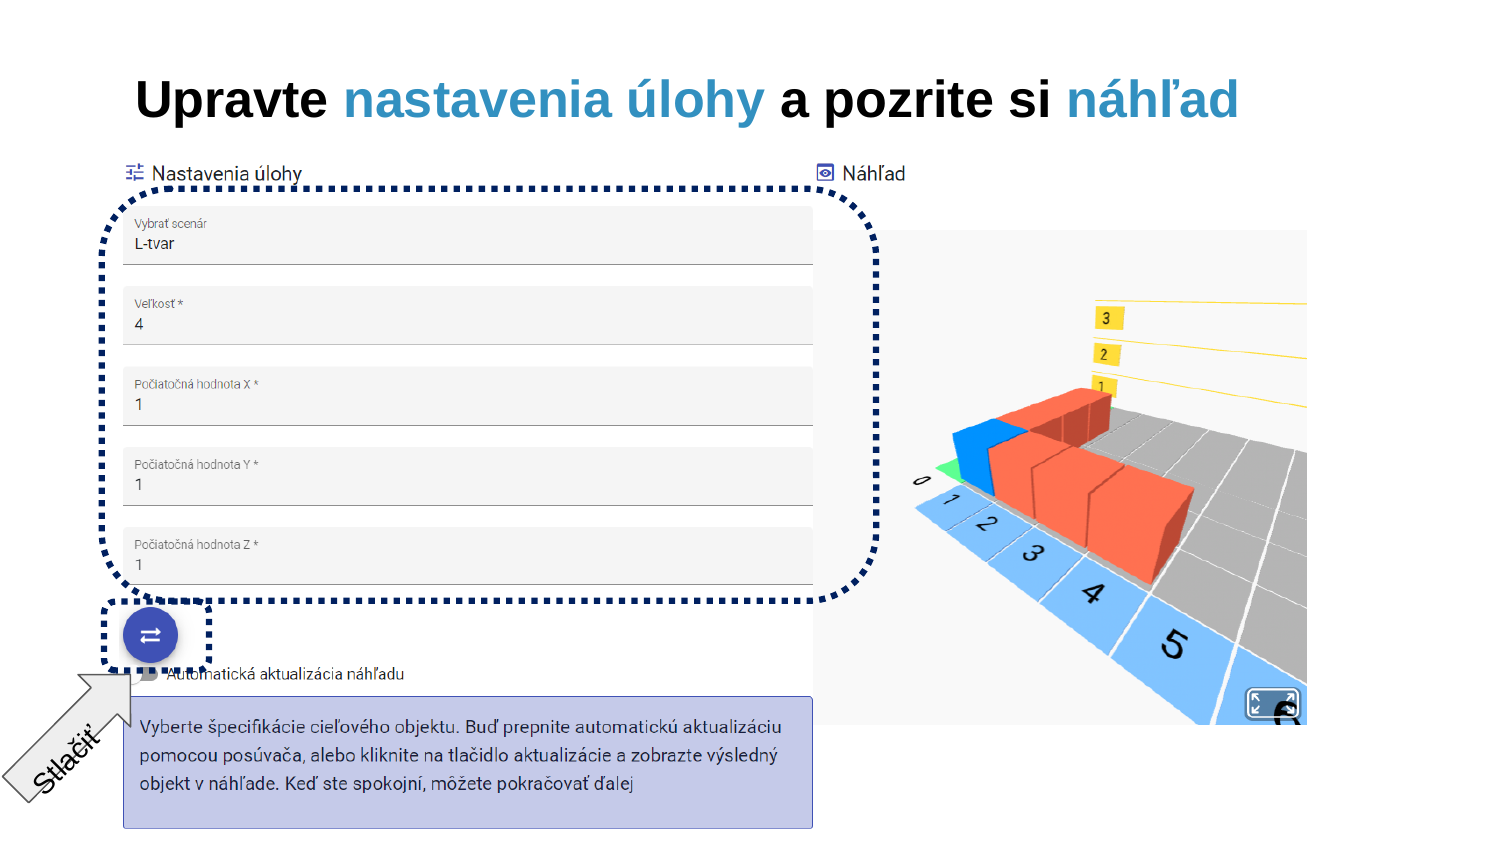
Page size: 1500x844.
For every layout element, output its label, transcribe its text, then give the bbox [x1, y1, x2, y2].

text_box Stlačiť [2, 674, 131, 803]
title Upravte nastavenia úlohy a pozrite si náhľad [120, 50, 1500, 144]
picture [119, 143, 1316, 836]
